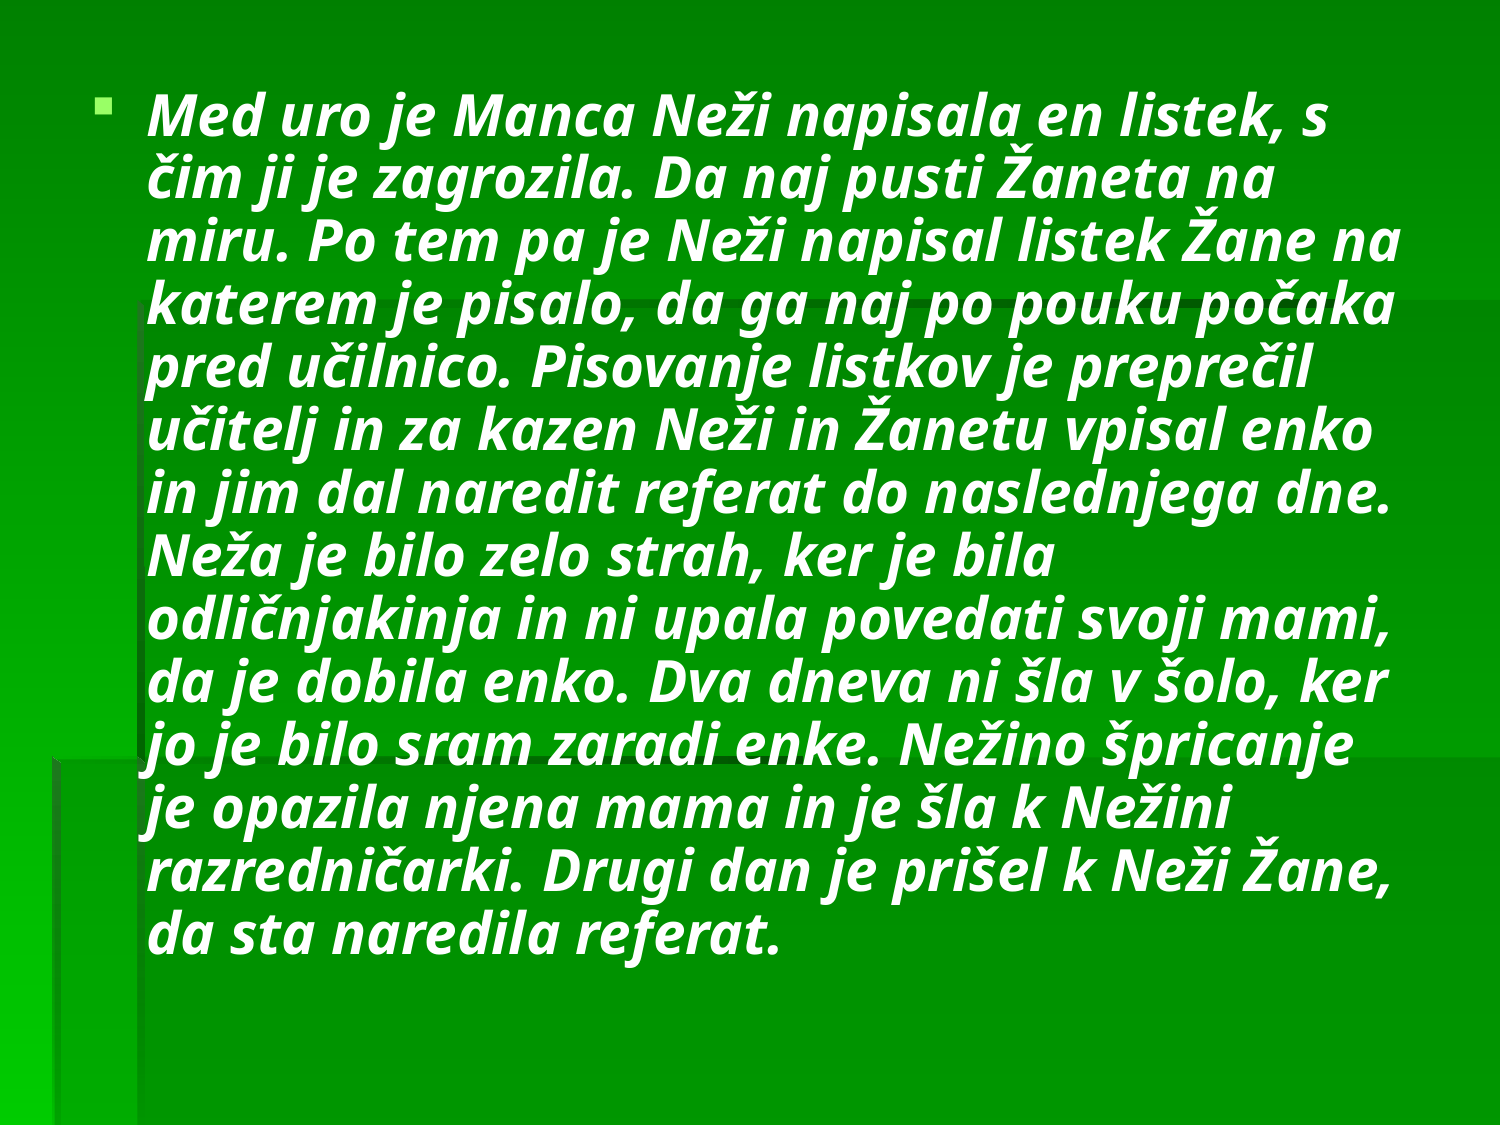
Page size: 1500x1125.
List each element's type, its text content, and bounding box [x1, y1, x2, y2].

list Med uro je Manca Neži napisala en listek, s čim ji je zagrozila. Da naj pusti Žaneta na miru. Po tem pa je Neži napisal listek Žane na katerem je pisalo, da ga naj po pouku počaka pred učilnico. Pisovanje listkov je preprečil učitelj in za kazen Neži in Žanetu vpisal enko in jim dal naredit referat do naslednjega dne. Neža je bilo zelo strah, ker je bila odličnjakinja in ni upala povedati svoji mami, da je dobila enko. Dva dneva ni šla v šolo, ker jo je bilo sram zaradi enke. Nežino špricanje je opazila njena mama in je šla k Nežini razredničarki. Drugi dan je prišel k Neži Žane, da sta naredila referat. [75, 78, 1425, 1059]
